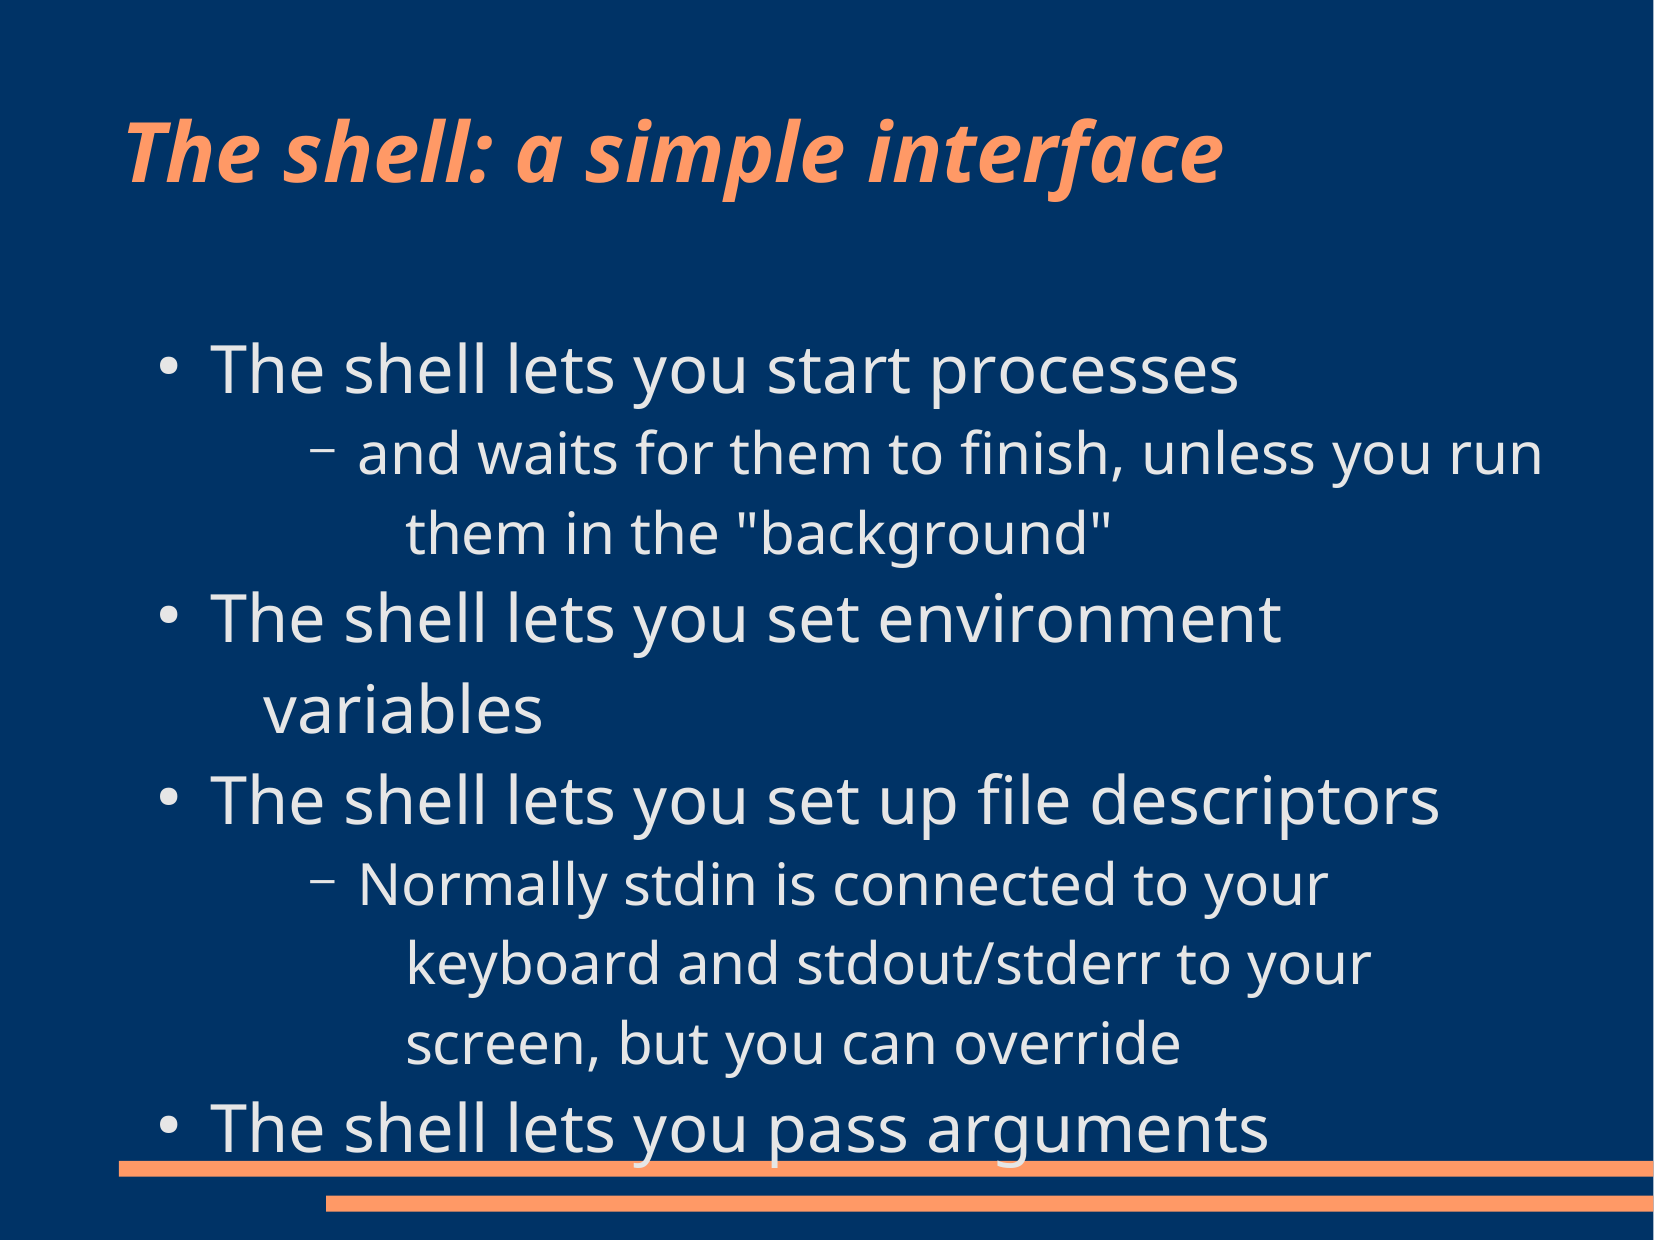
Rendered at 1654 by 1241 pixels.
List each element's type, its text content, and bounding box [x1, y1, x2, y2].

title The shell: a simple interface [121, 46, 1534, 254]
list The shell lets you start processes and waits for them to finish, unless you run them in the "background" The shell lets you set environment variables The shell lets you set up file descriptors Normally stdin is connected to your keyboard and stdout/stderr to your screen, but you can override The shell lets you pass arguments [121, 322, 1561, 1132]
